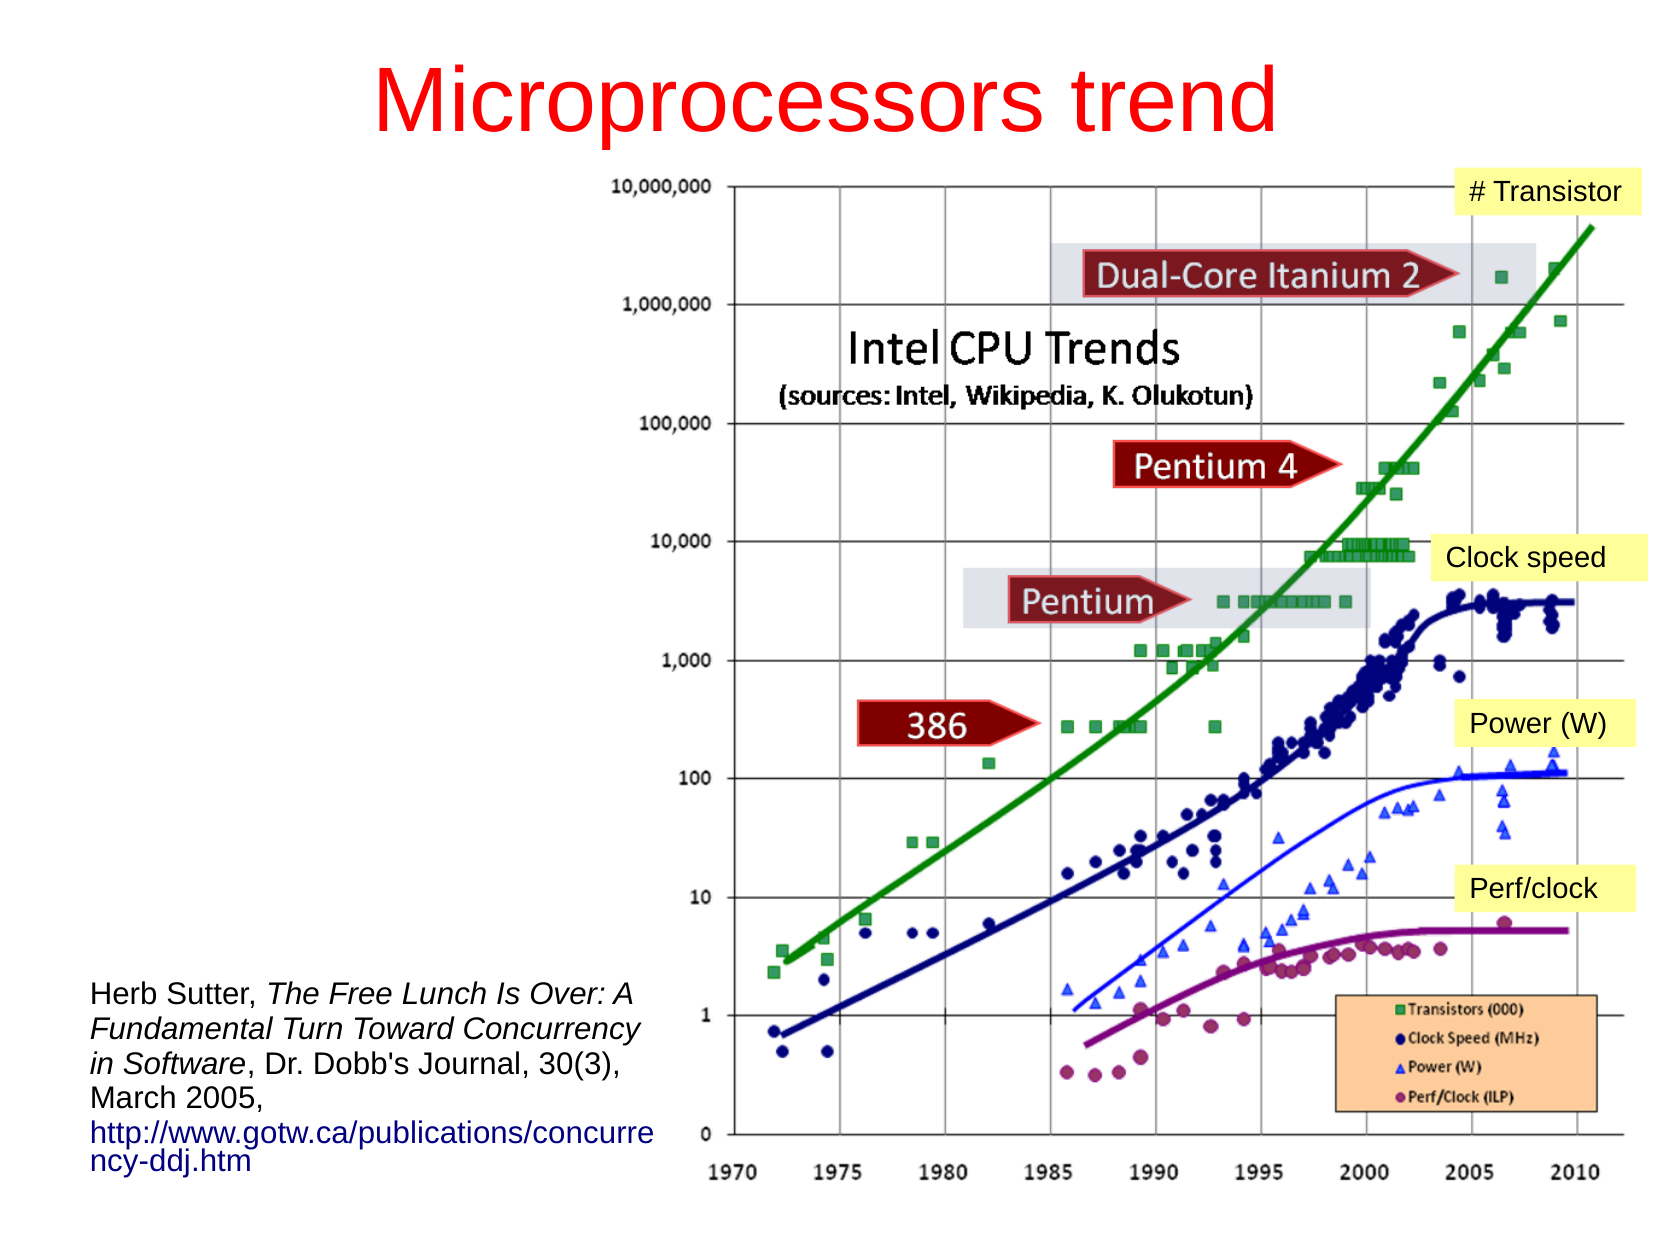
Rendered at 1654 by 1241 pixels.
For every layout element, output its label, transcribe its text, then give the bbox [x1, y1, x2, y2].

text_box [214, 937, 1426, 1039]
text_box Clock speed [1430, 533, 1648, 582]
text_box Perf/clock [1454, 864, 1637, 913]
text_box Herb Sutter, The Free Lunch Is Over: A Fundamental Turn Toward Concurrency in Software, Dr. Dobb's Journal, 30(3), March 2005, http://www.gotw.ca/publications/concurrency-ddj.htm [75, 969, 676, 1196]
text_box # Transistor [1454, 167, 1643, 216]
text_box Power (W) [1454, 699, 1637, 747]
title Microprocessors trend [82, 48, 1571, 152]
picture [600, 149, 1651, 1197]
